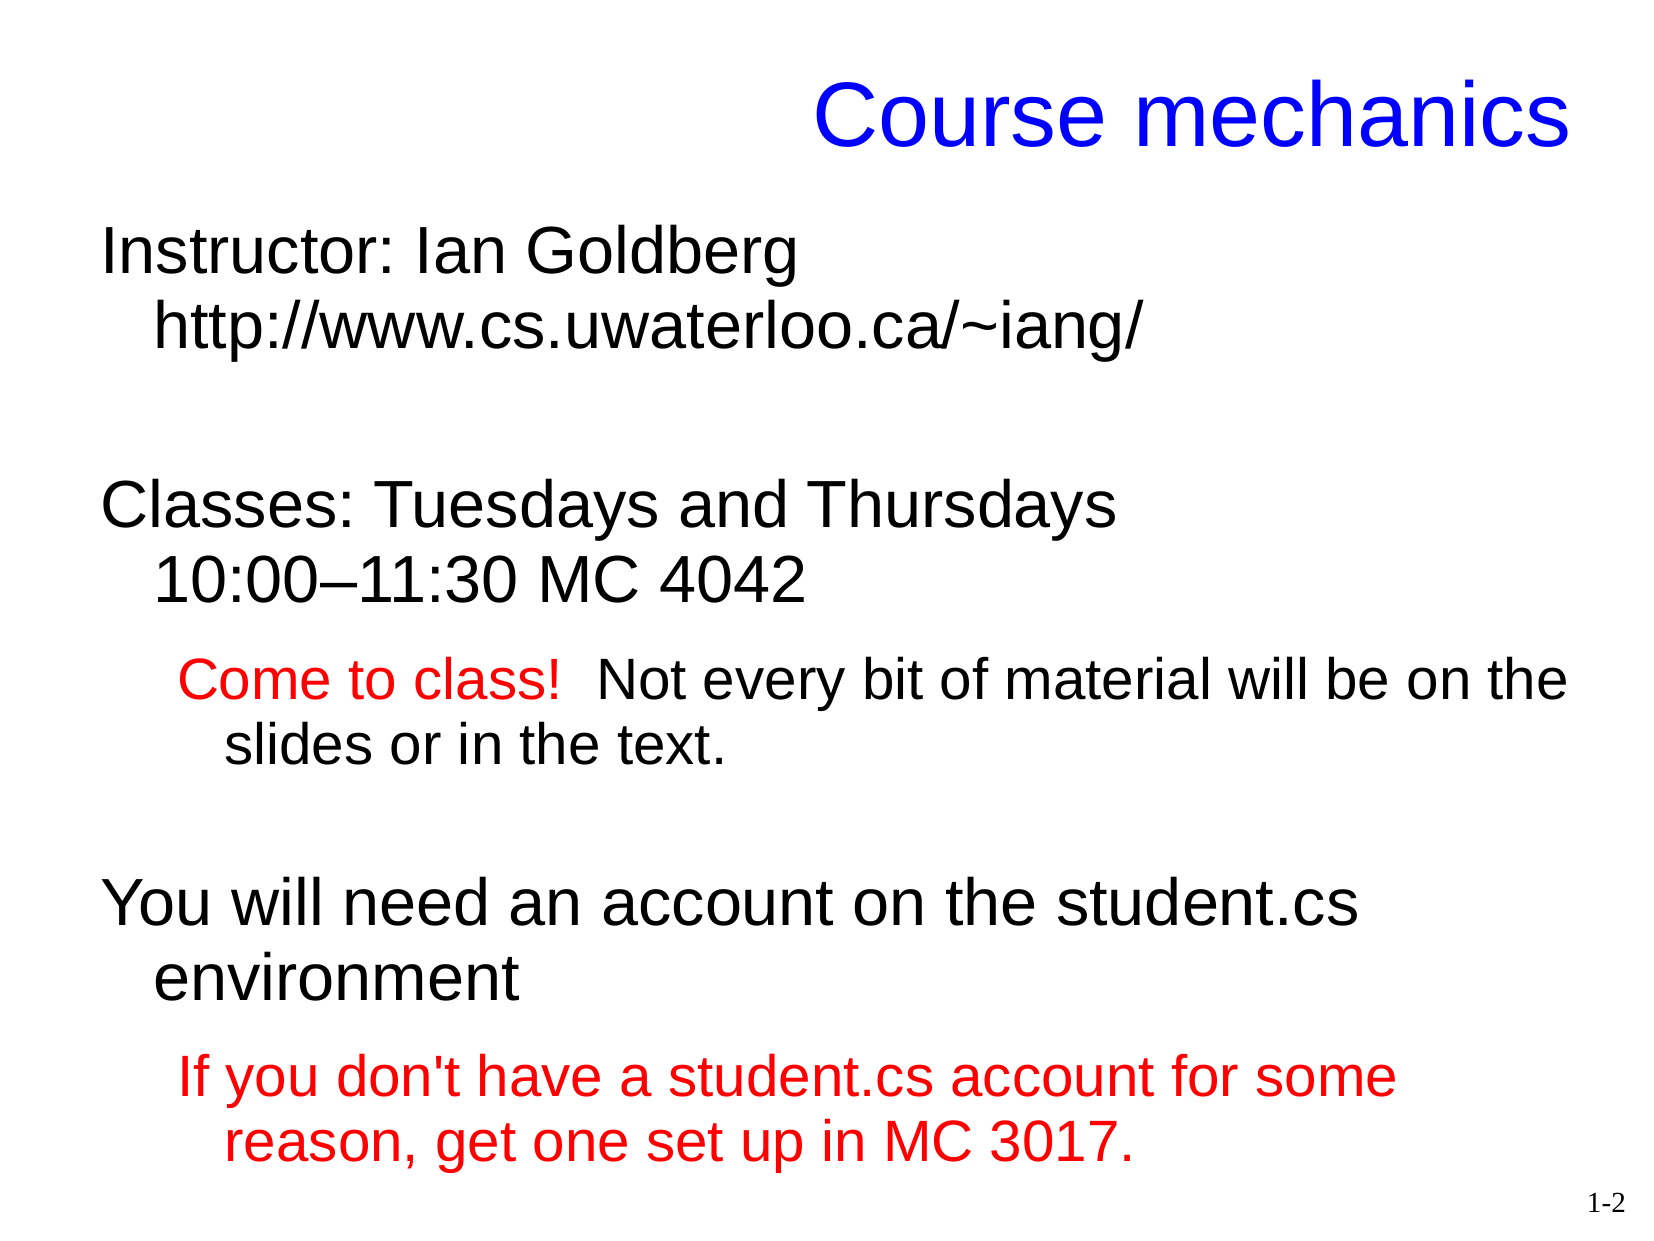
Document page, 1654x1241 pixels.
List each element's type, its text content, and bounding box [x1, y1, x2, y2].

list Instructor: Ian Goldberg http://www.cs.uwaterloo.ca/~iang/ Classes: Tuesdays and Thursdays 10:00–11:30 MC 4042 Come to class! Not every bit of material will be on the slides or in the text. You will need an account on the student.cs environment If you don't have a student.cs account for some reason, get one set up in MC 3017. [82, 213, 1571, 1206]
title Course mechanics [84, 11, 1573, 219]
